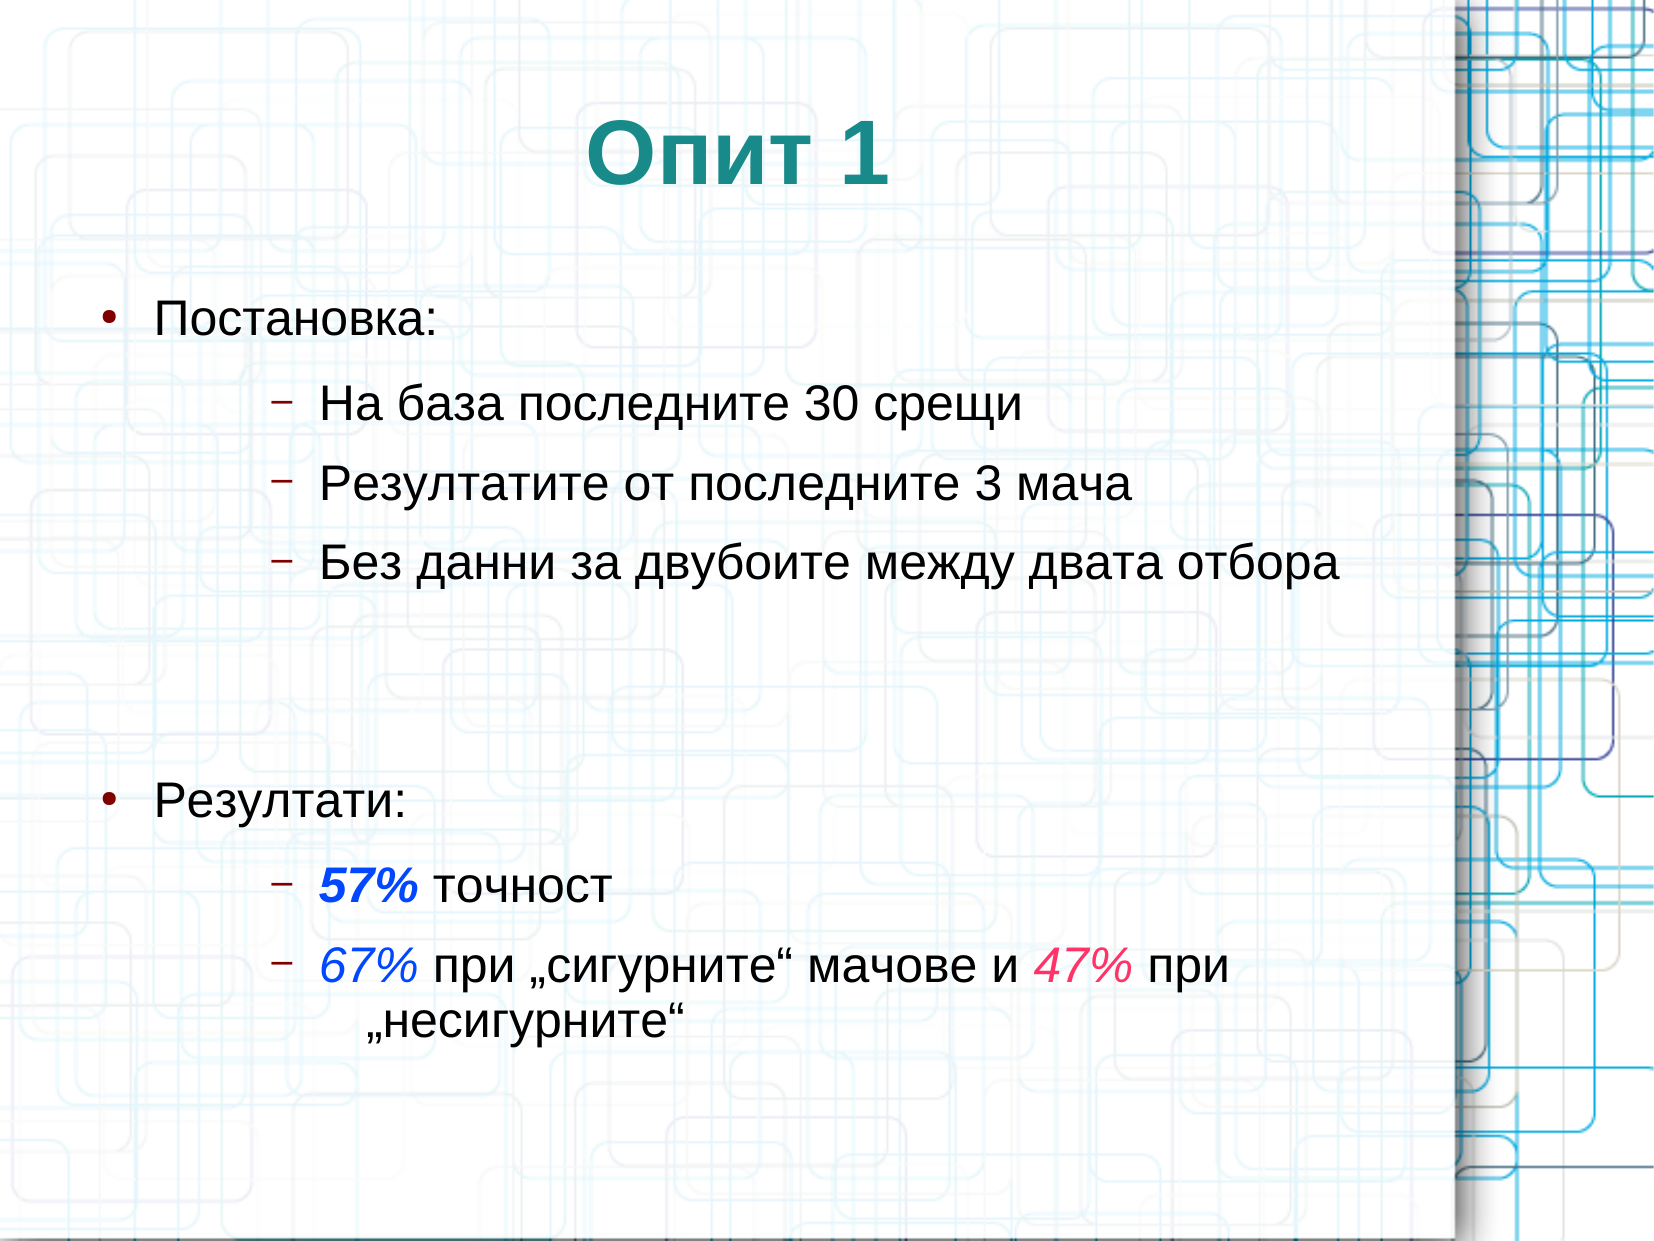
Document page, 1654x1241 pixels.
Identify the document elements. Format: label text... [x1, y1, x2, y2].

list Постановка: На база последните 30 срещи Резултатите от последните 3 мача Без данни за двубоите между двата отбора Резултати: 57% точност 67% при „сигурните“ мачове и 47% при „несигурните“ [82, 290, 1418, 1049]
title Опит 1 [59, 49, 1418, 257]
picture [0, 0, 1654, 1241]
